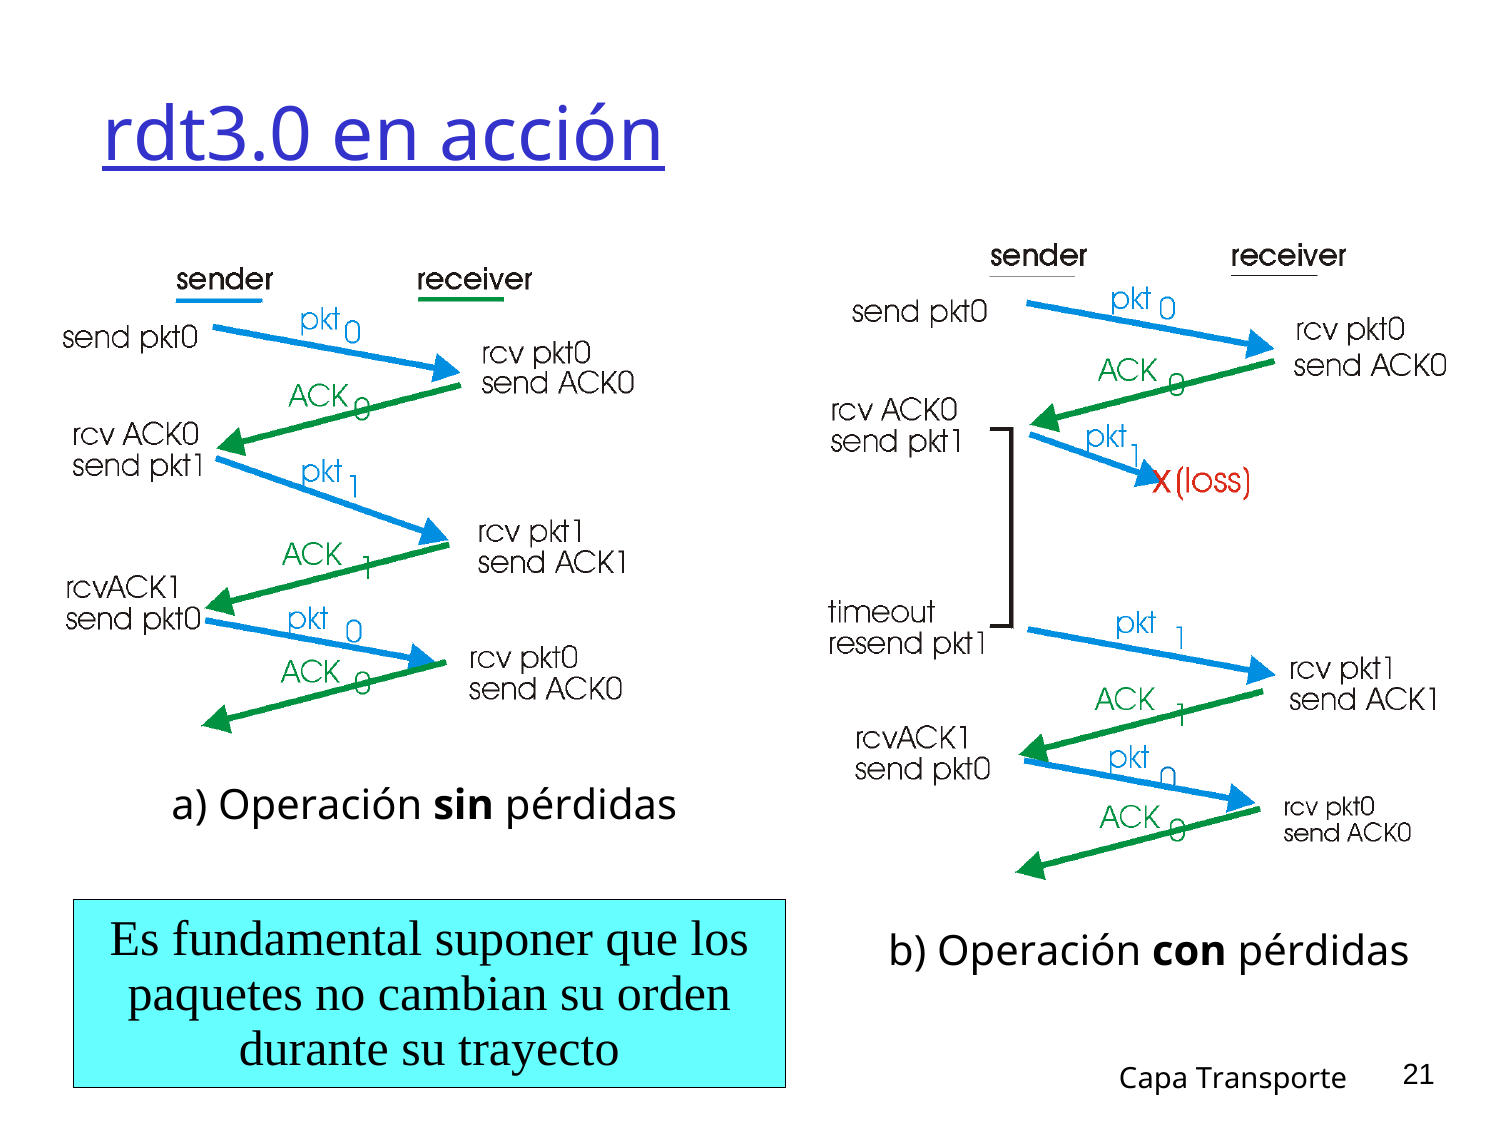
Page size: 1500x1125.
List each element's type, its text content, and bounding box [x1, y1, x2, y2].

text_box b) Operación con pérdidas [873, 912, 1425, 985]
title rdt3.0 en acción [87, 37, 1363, 225]
picture [62, 243, 1446, 964]
text_box Es fundamental suponer que los paquetes no cambian su orden durante su trayecto [73, 899, 786, 1088]
text_box a) Operación sin pérdidas [156, 767, 693, 840]
